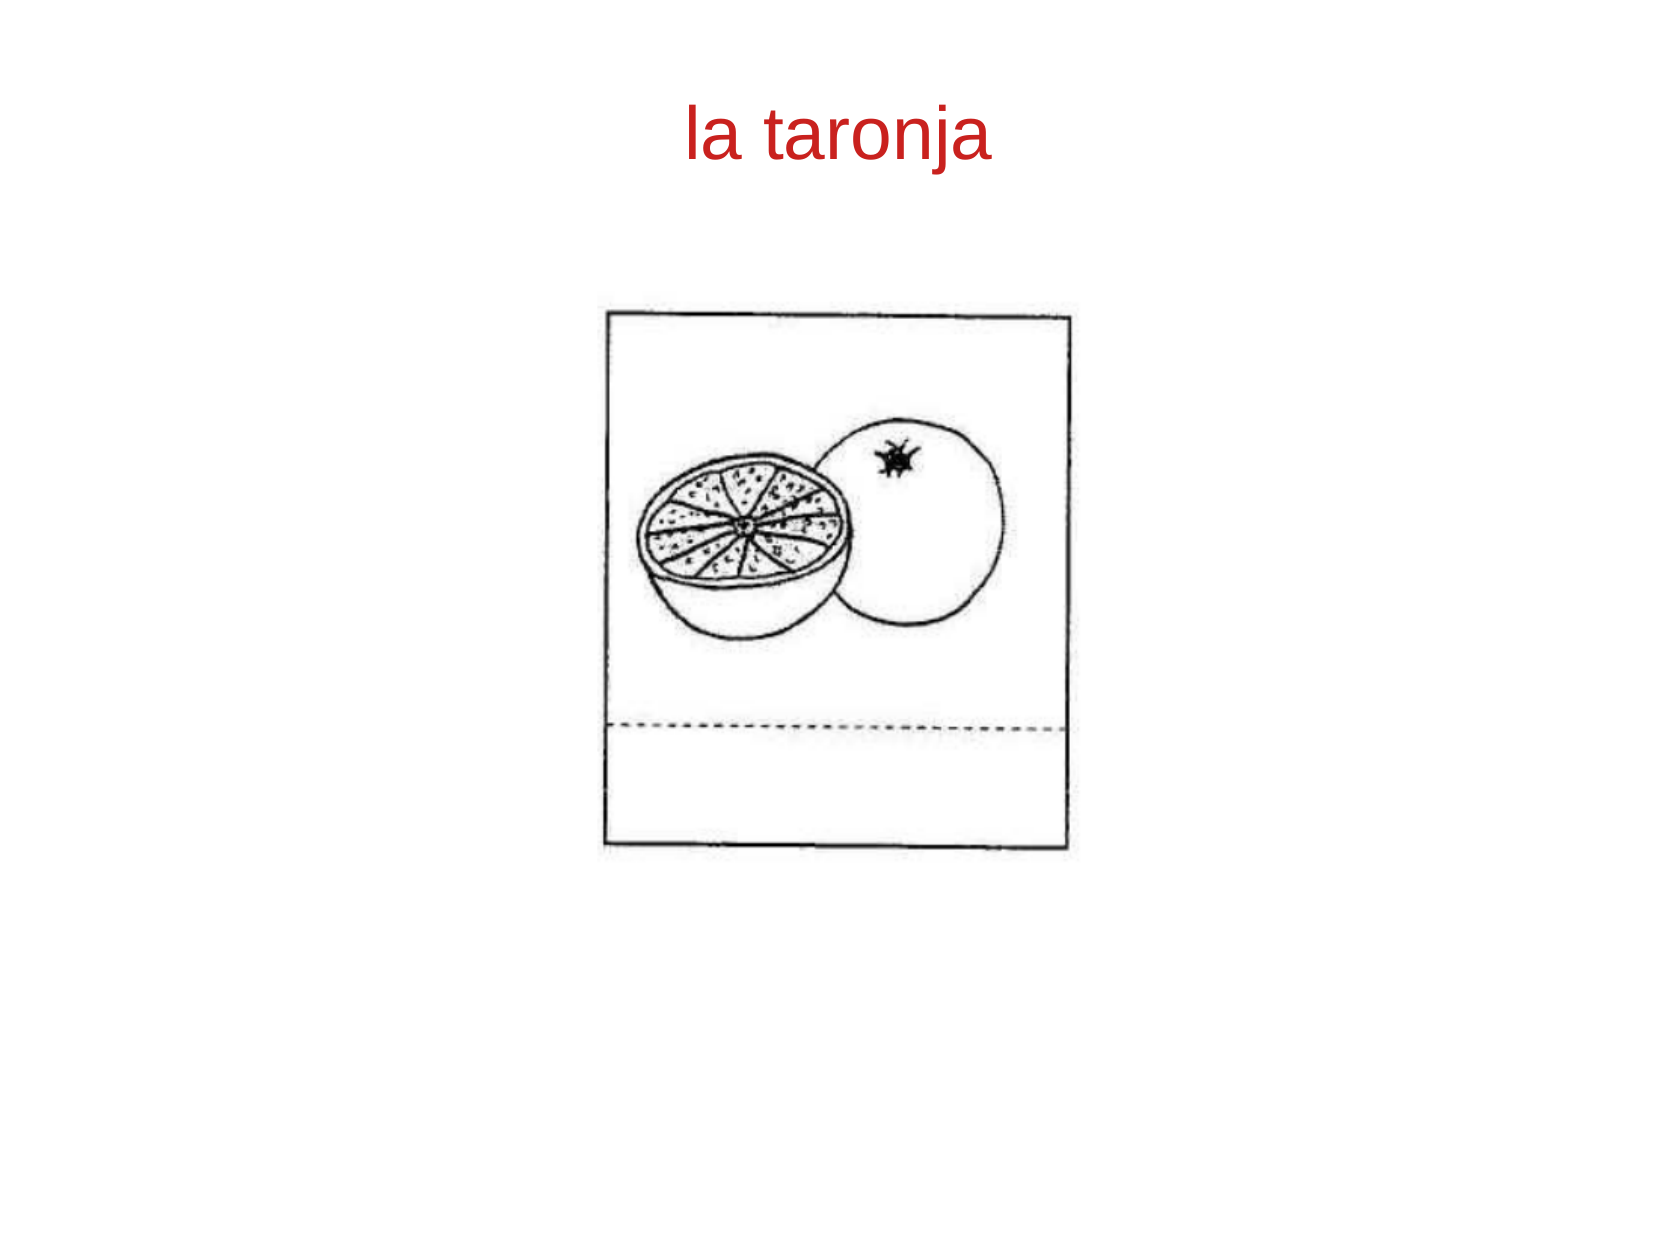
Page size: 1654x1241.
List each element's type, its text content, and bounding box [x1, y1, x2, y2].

picture [581, 291, 1094, 873]
text_box la taronja [389, 58, 1288, 201]
